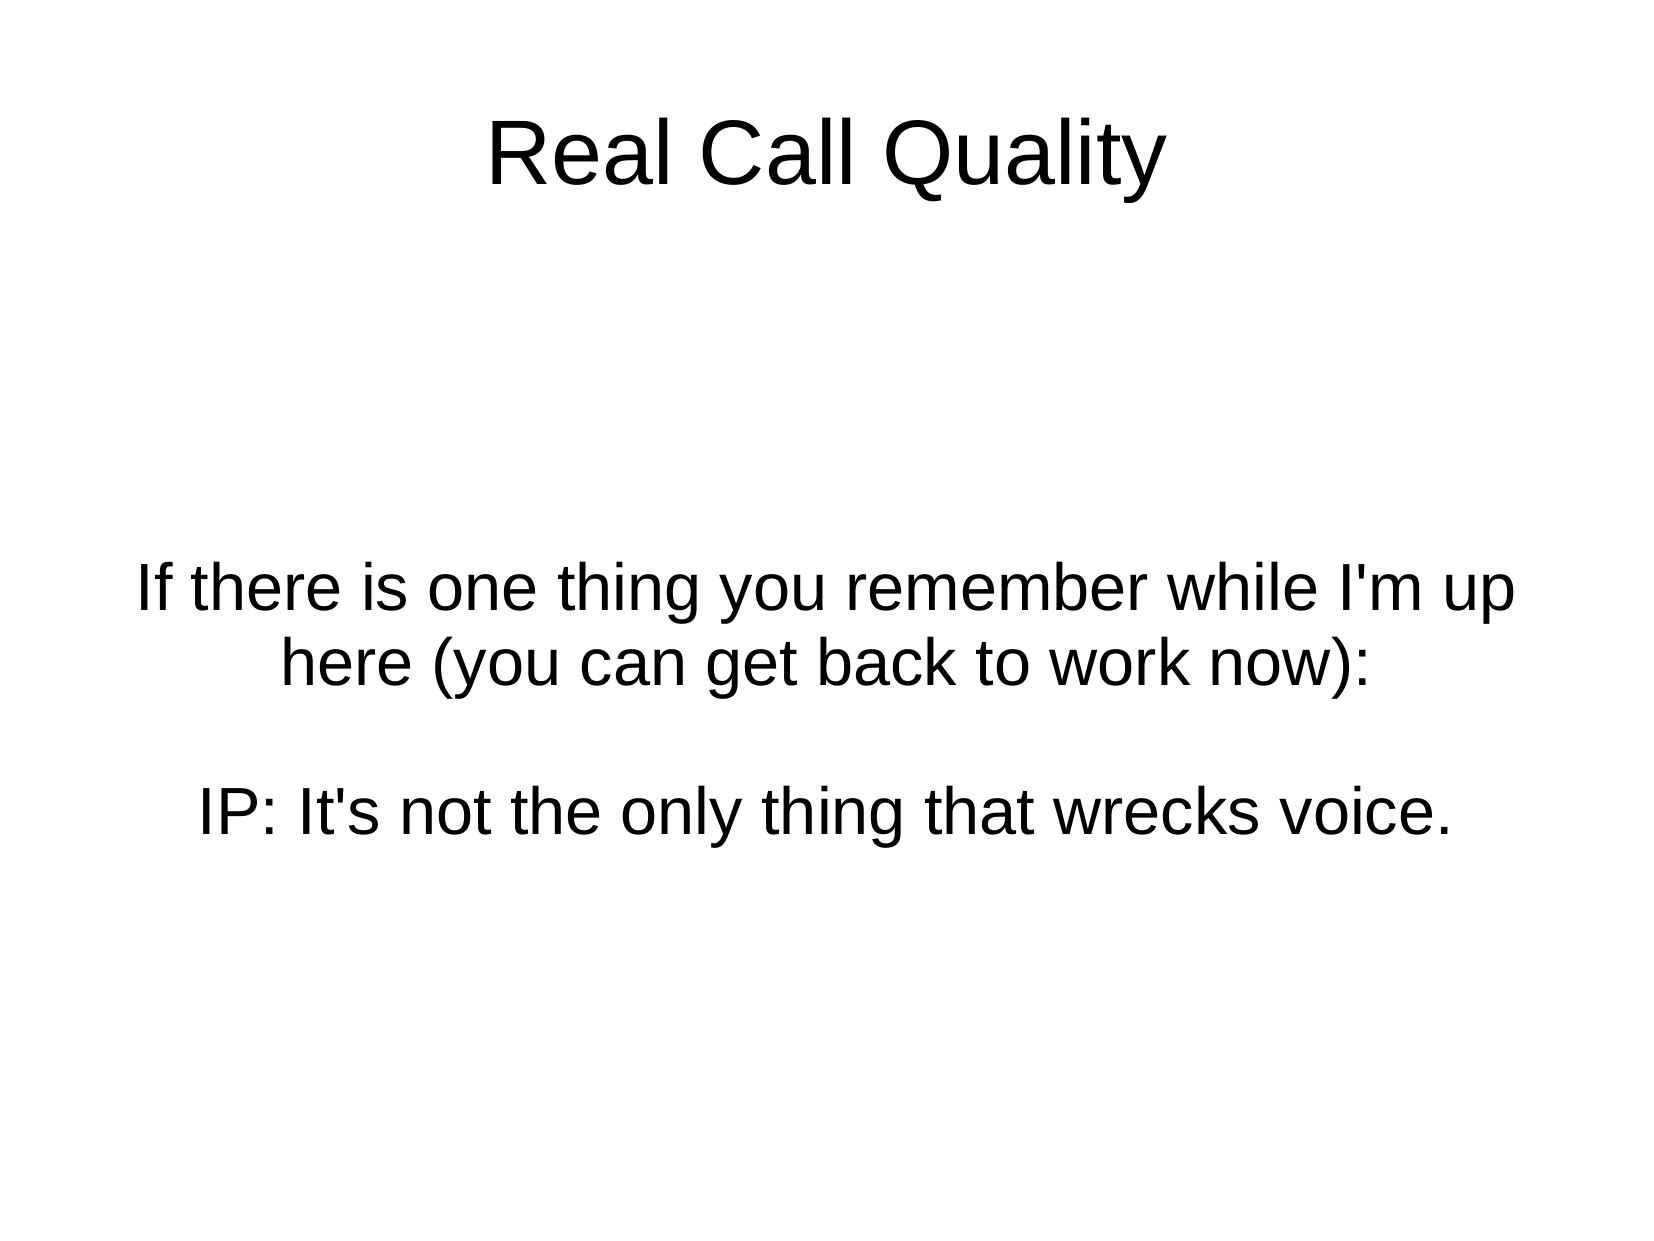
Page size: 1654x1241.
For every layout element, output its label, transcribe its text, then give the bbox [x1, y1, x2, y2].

title Real Call Quality [82, 49, 1571, 257]
subtitle If there is one thing you remember while I'm up here (you can get back to work now): IP: It's not the only thing that wrecks voice. [82, 297, 1571, 1102]
